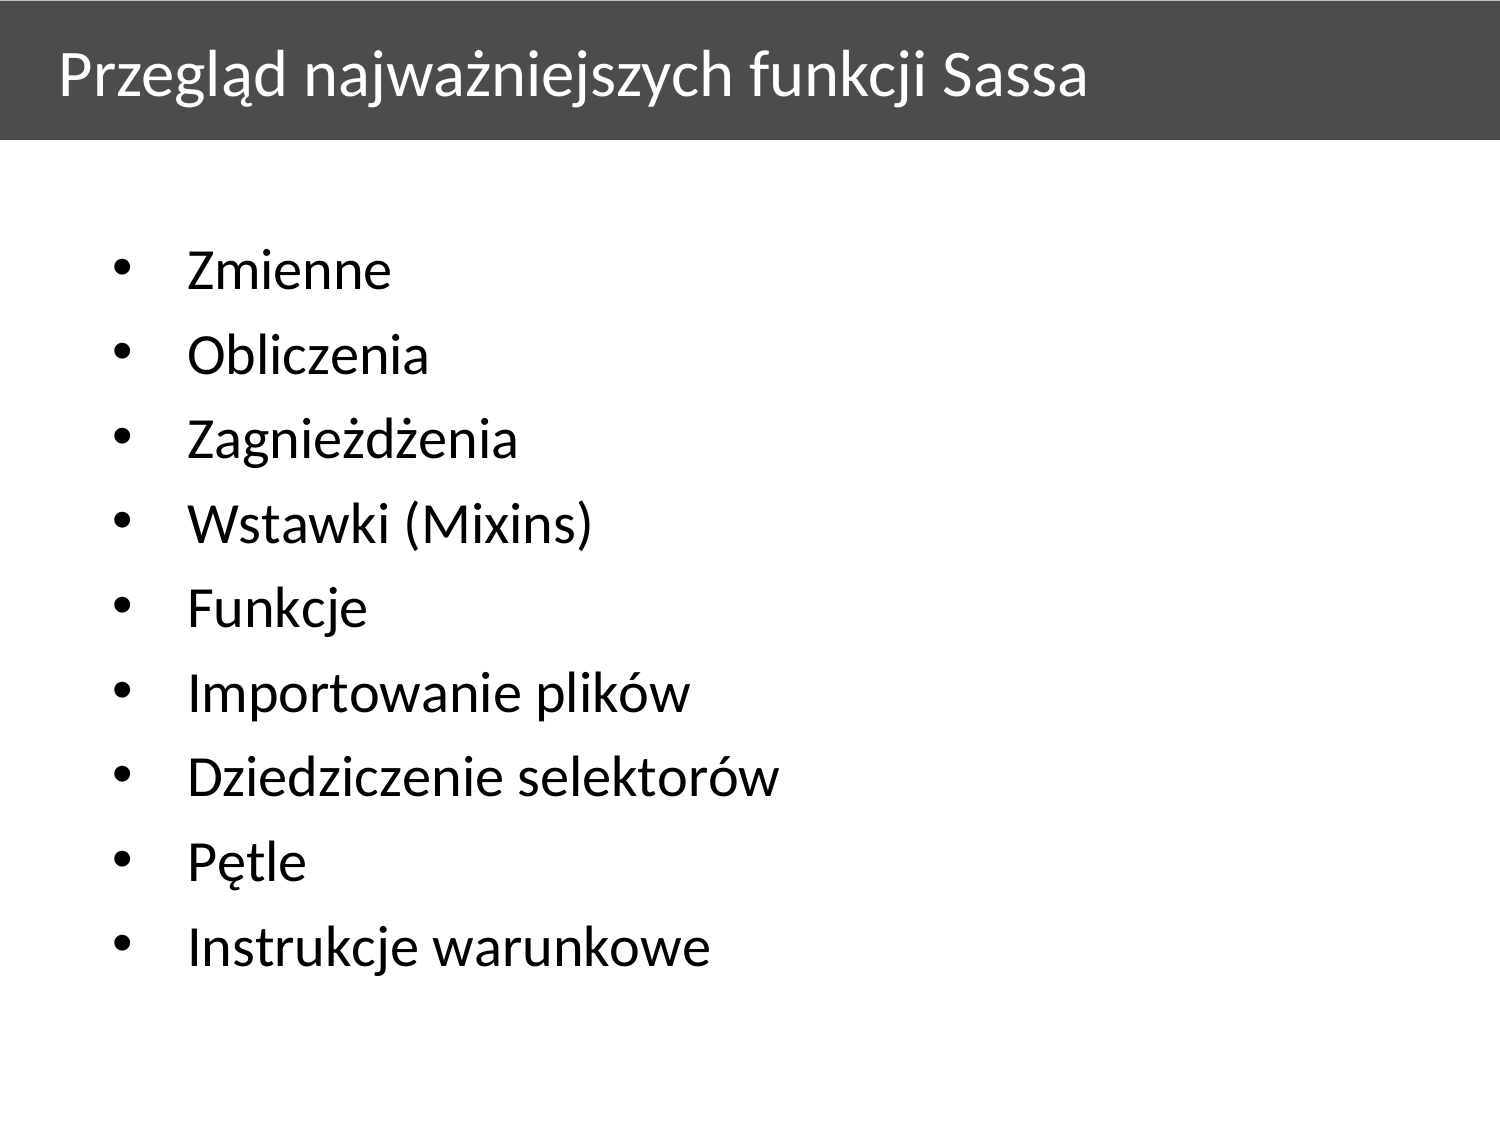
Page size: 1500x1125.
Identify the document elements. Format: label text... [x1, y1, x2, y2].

text_box Przegląd najważniejszych funkcji Sassa [0, 1, 1500, 140]
subtitle Zmienne Obliczenia Zagnieżdżenia Wstawki (Mixins) Funkcje Importowanie plików Dziedziczenie selektorów Pętle Instrukcje warunkowe [0, 142, 1495, 989]
